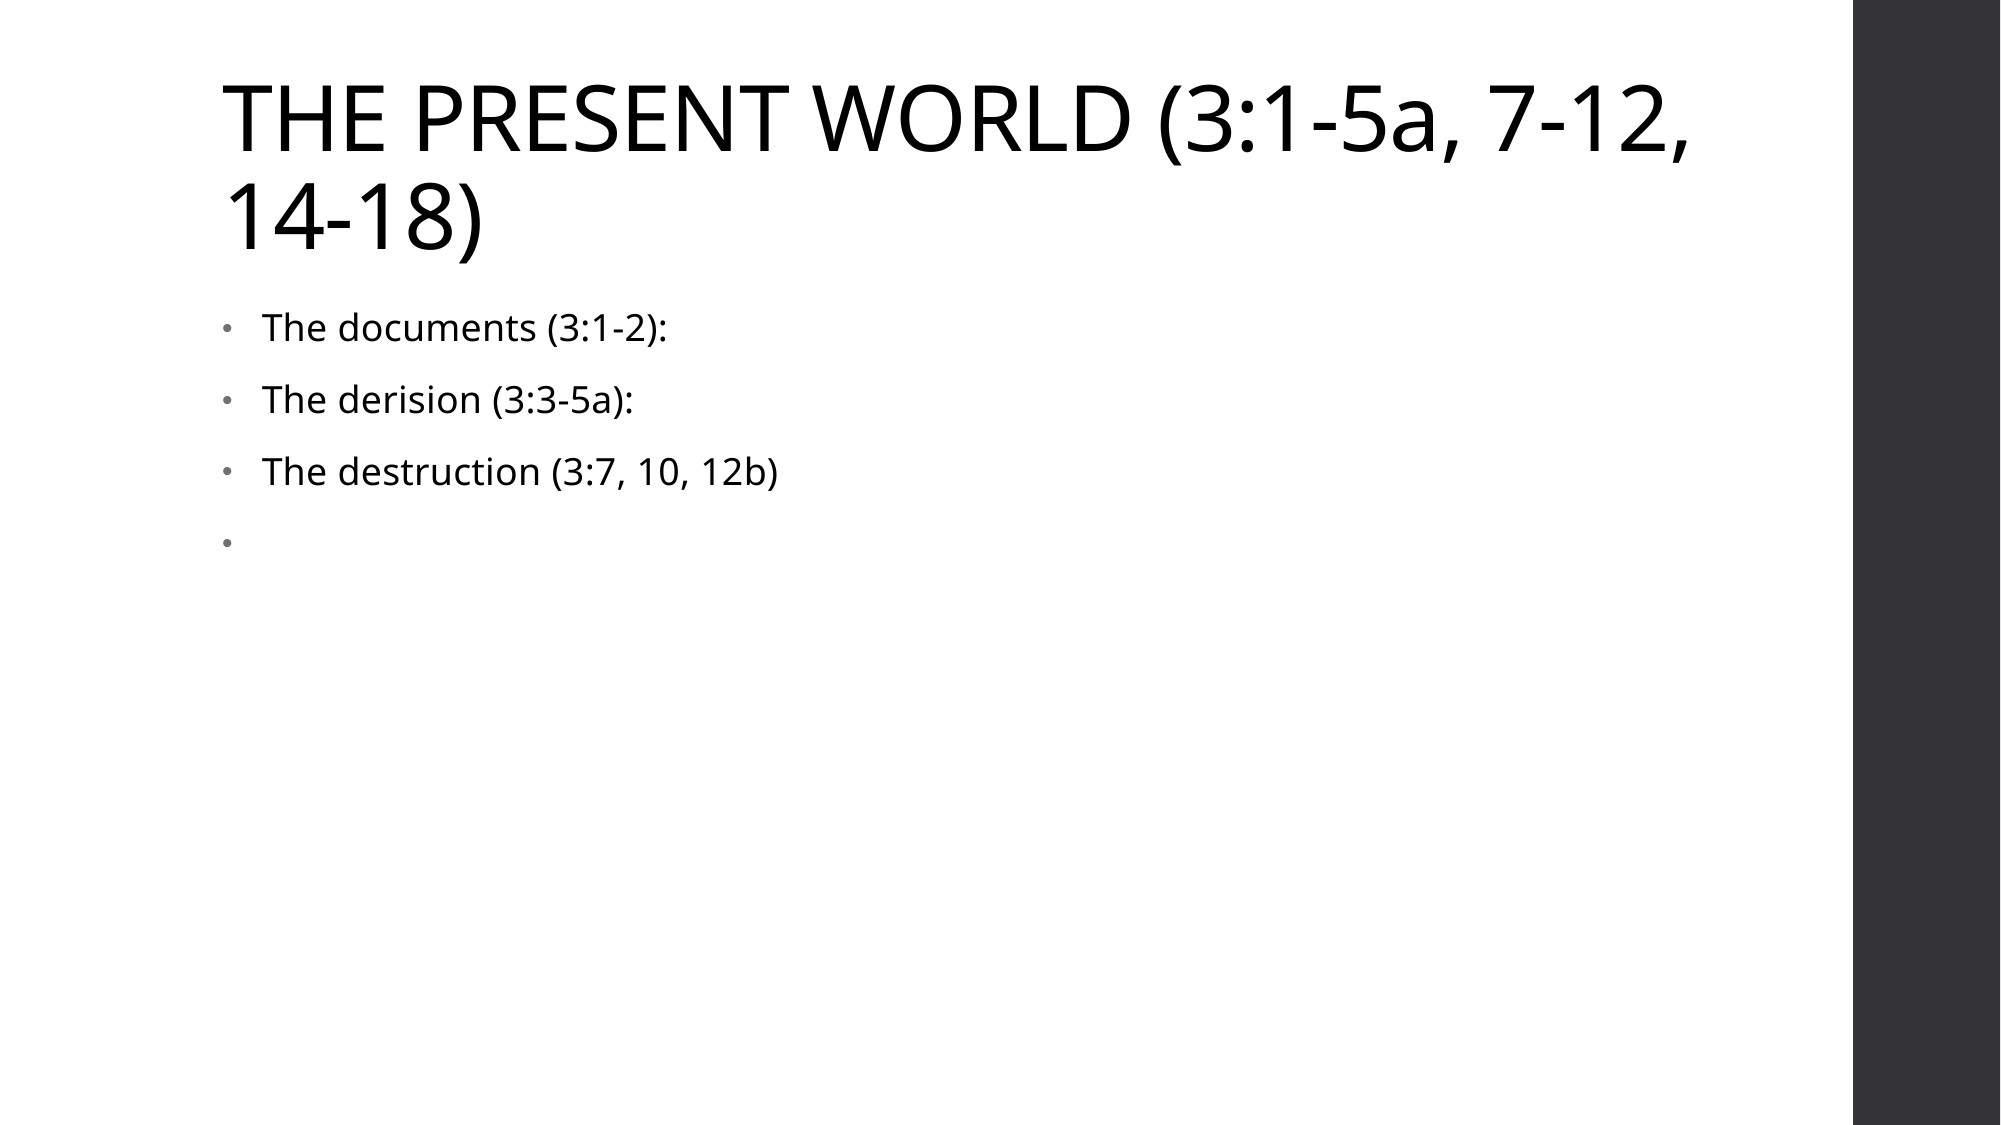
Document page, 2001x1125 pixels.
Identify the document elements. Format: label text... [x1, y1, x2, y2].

title THE PRESENT WORLD (3:1-5a, 7-12, 14-18) [206, 60, 1797, 278]
list The documents (3:1-2): The derision (3:3-5a): The destruction (3:7, 10, 12b) [206, 299, 1617, 1014]
